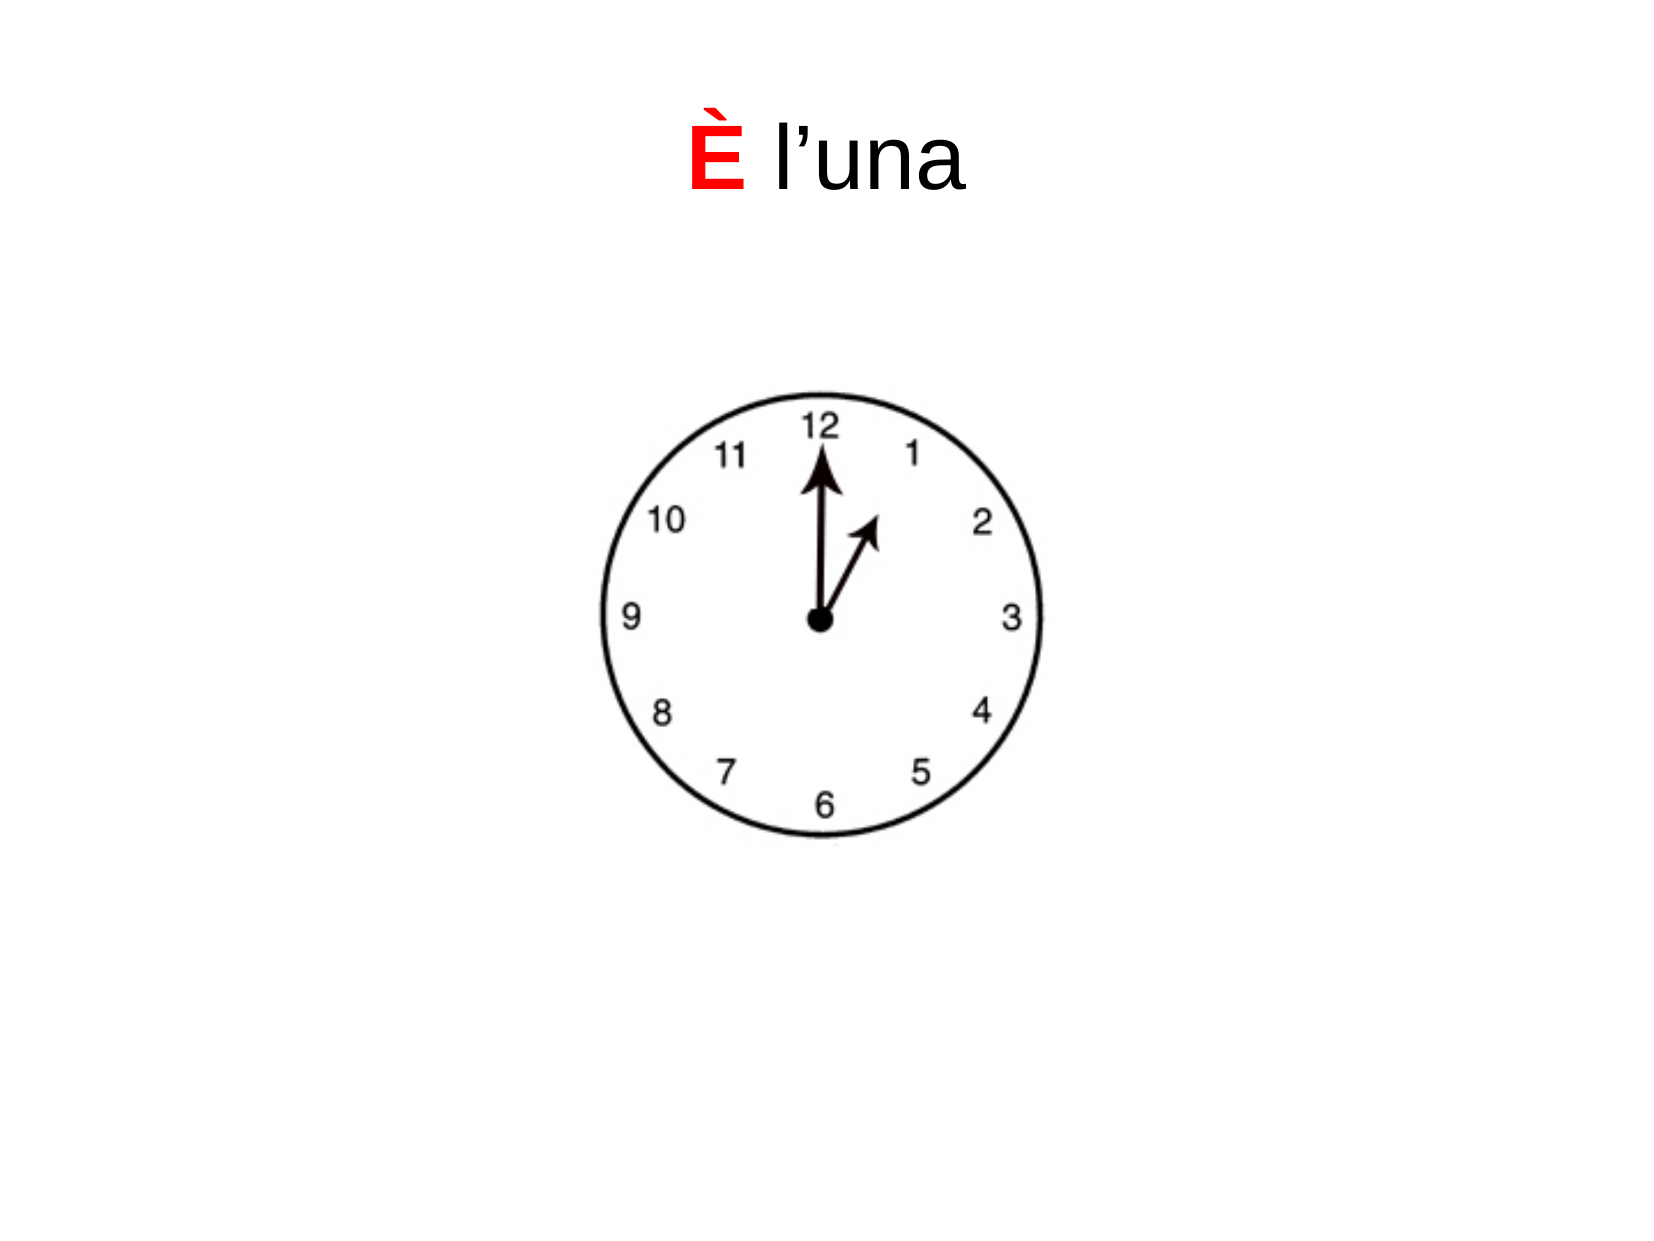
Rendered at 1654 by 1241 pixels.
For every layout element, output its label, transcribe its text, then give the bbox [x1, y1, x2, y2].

title È l’una [82, 49, 1571, 257]
picture [574, 368, 1080, 872]
